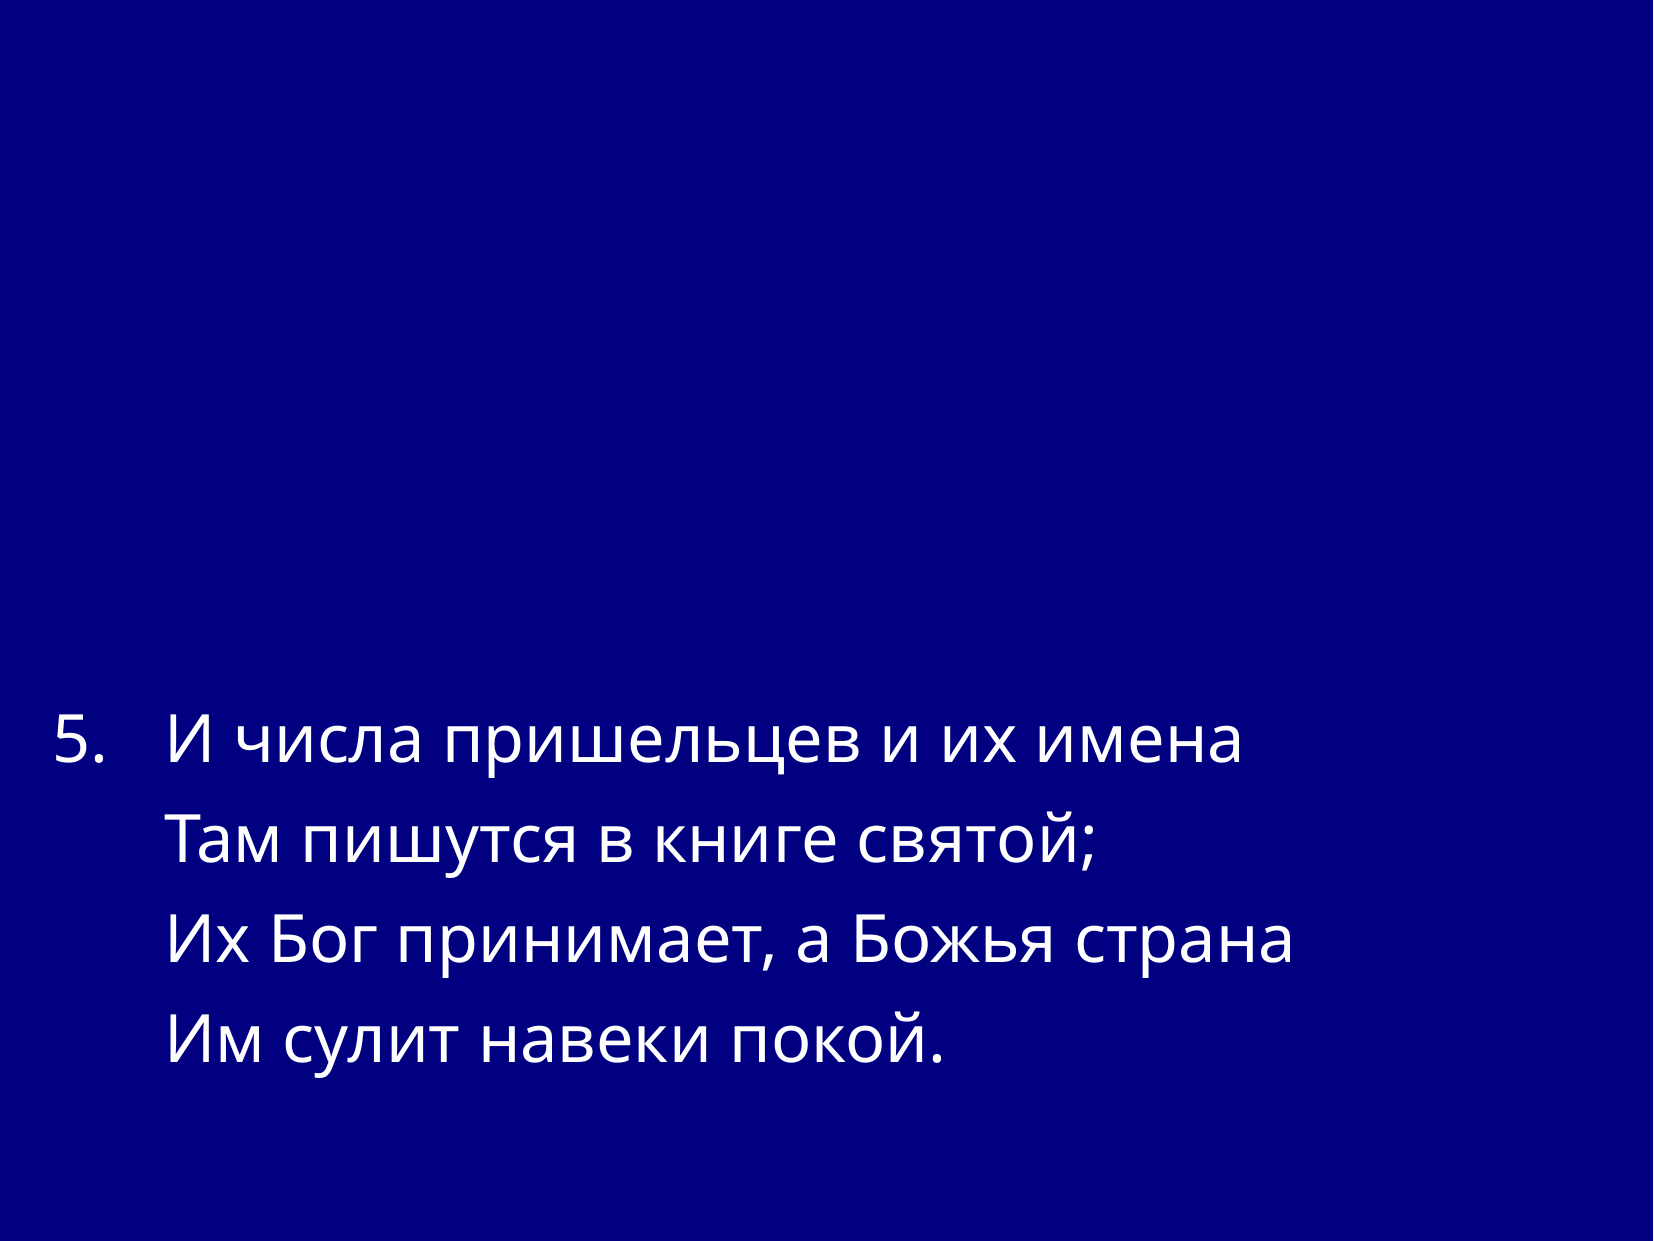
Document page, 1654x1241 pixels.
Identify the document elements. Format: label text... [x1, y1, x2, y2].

text_box 5. И числа пришельцев и их имена Там пишутся в книге святой; Их Бог принимает, а Божья страна Им сулит навеки покой. [37, 675, 1576, 1163]
